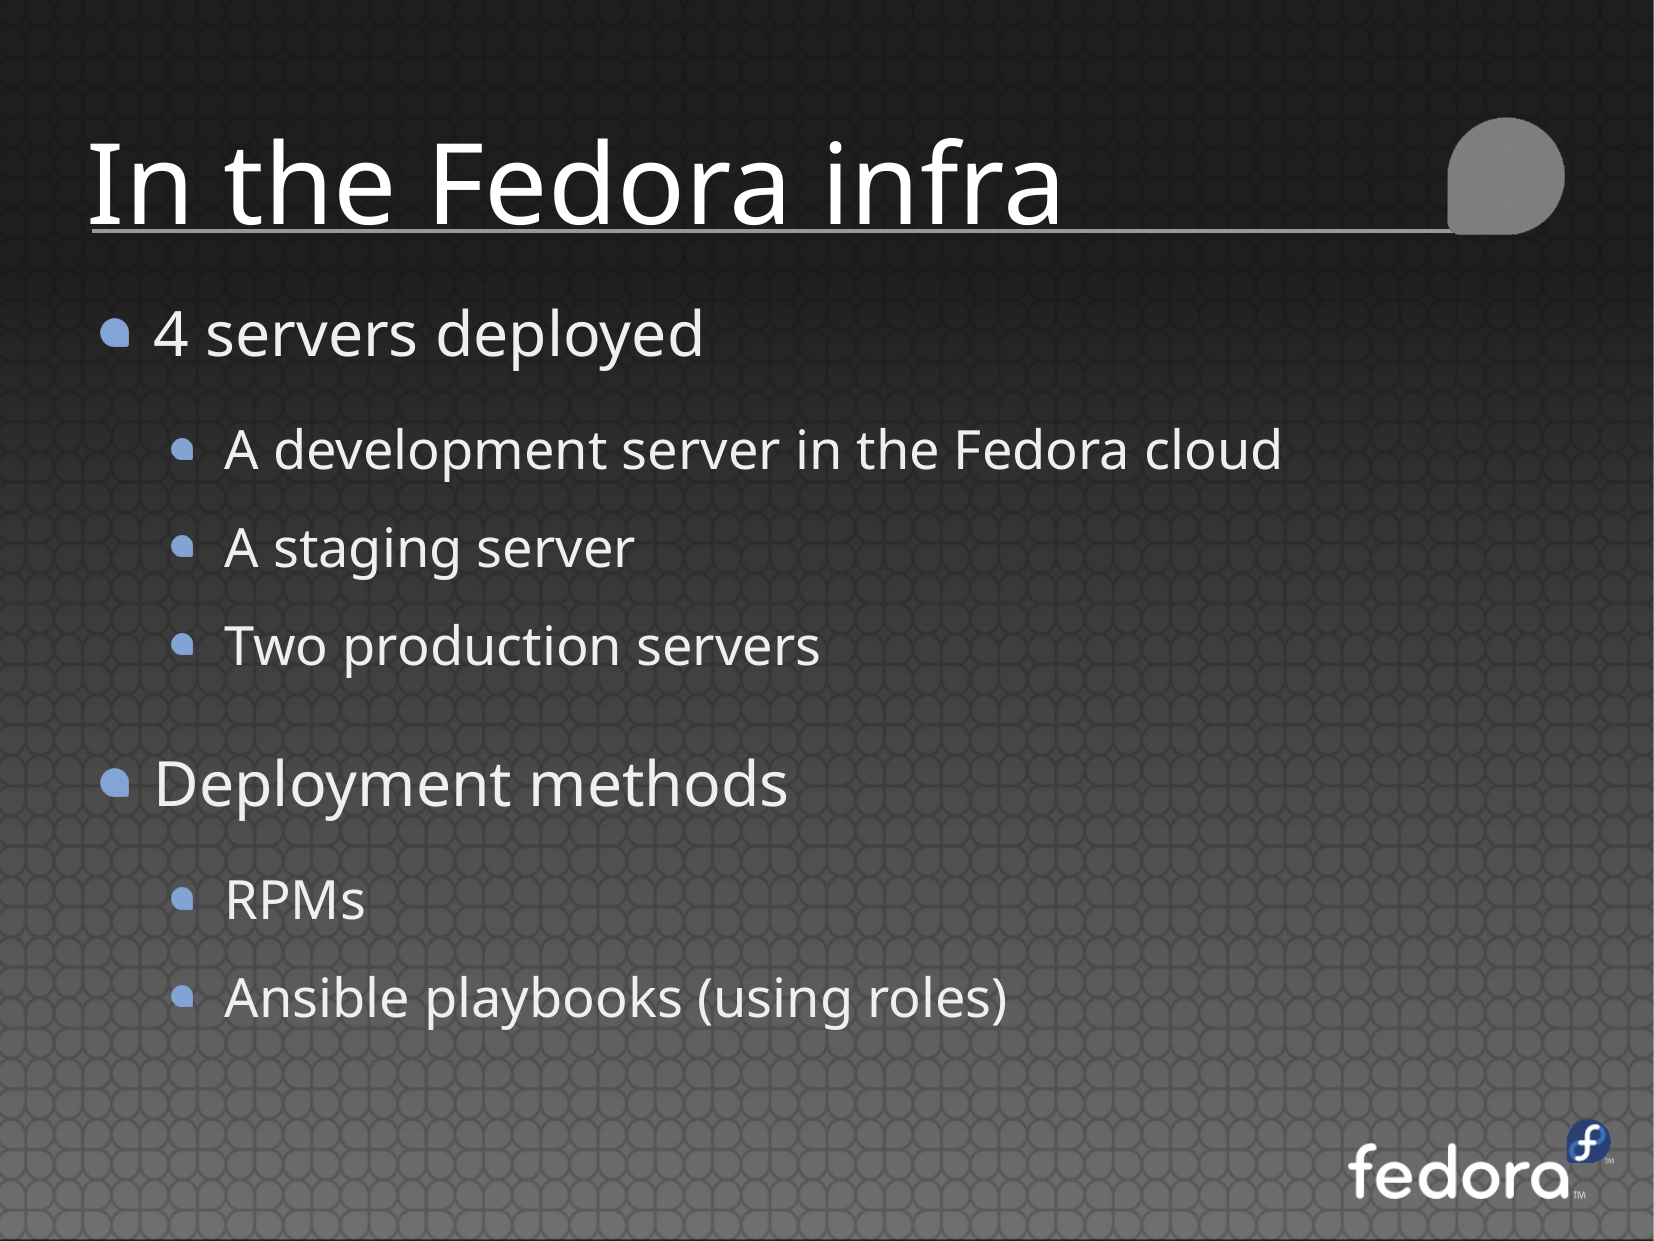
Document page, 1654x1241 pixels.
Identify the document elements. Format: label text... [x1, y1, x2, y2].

list 4 servers deployed A development server in the Fedora cloud A staging server Two production servers Deployment methods RPMs Ansible playbooks (using roles) [82, 290, 1571, 995]
title In the Fedora infra [86, 112, 1576, 249]
picture [0, 0, 1654, 1241]
